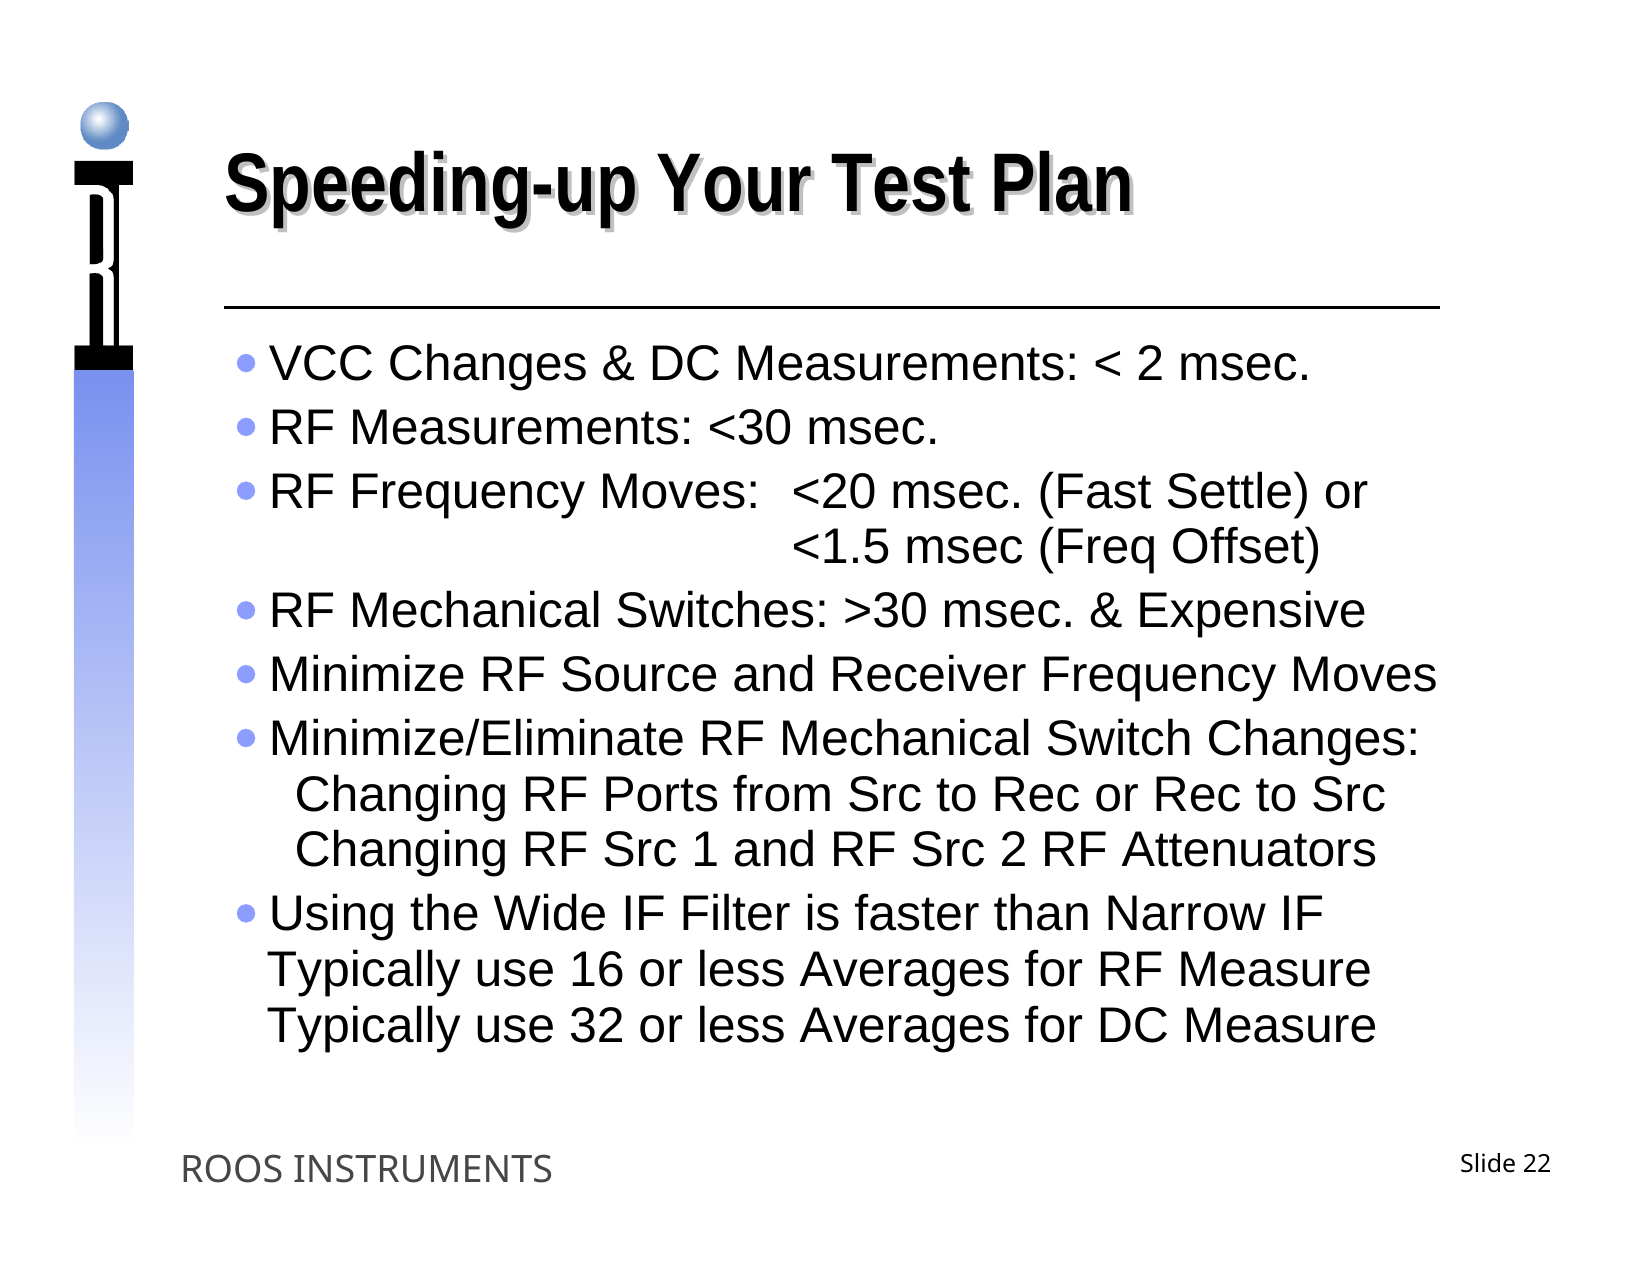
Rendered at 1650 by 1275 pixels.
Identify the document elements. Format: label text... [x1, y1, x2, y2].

text_box VCC Changes & DC Measurements: < 2 msec. RF Measurements: <30 msec. RF Frequency Moves: <20 msec. (Fast Settle) or <1.5 msec (Freq Offset) RF Mechanical Switches: >30 msec. & Expensive Minimize RF Source and Receiver Frequency Moves Minimize/Eliminate RF Mechanical Switch Changes: Changing RF Ports from Src to Rec or Rec to Src Changing RF Src 1 and RF Src 2 RF Attenuators Using the Wide IF Filter is faster than Narrow IF Typically use 16 or less Averages for RF Measure Typically use 32 or less Averages for DC Measure [223, 335, 1447, 1104]
text_box Speeding-up Your Test Plan [224, 142, 1445, 310]
